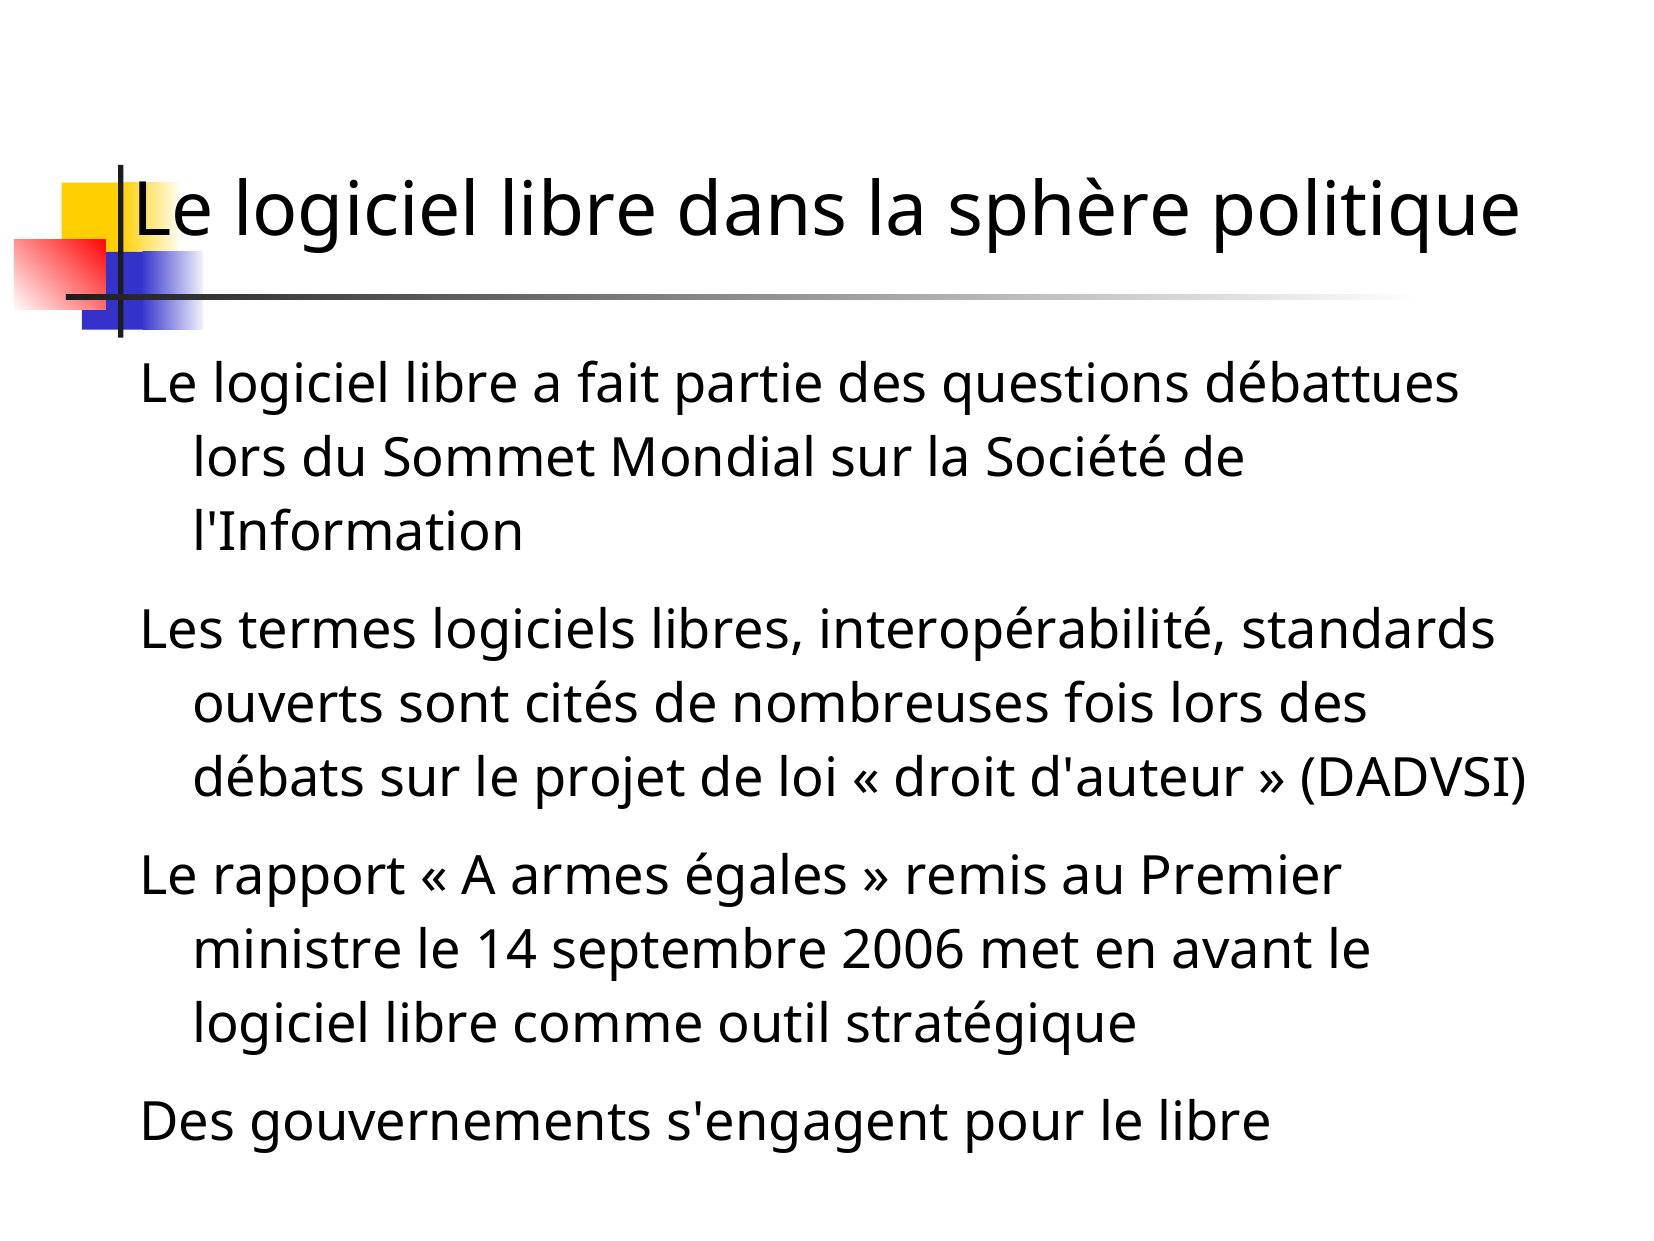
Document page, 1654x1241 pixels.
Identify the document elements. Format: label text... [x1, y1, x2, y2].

title Le logiciel libre dans la sphère politique [121, 110, 1534, 303]
list Le logiciel libre a fait partie des questions débattues lors du Sommet Mondial sur la Société de l'Information Les termes logiciels libres, interopérabilité, standards ouverts sont cités de nombreuses fois lors des débats sur le projet de loi « droit d'auteur » (DADVSI) Le rapport « A armes égales » remis au Premier ministre le 14 septembre 2006 met en avant le logiciel libre comme outil stratégique Des gouvernements s'engagent pour le libre [121, 344, 1534, 1143]
